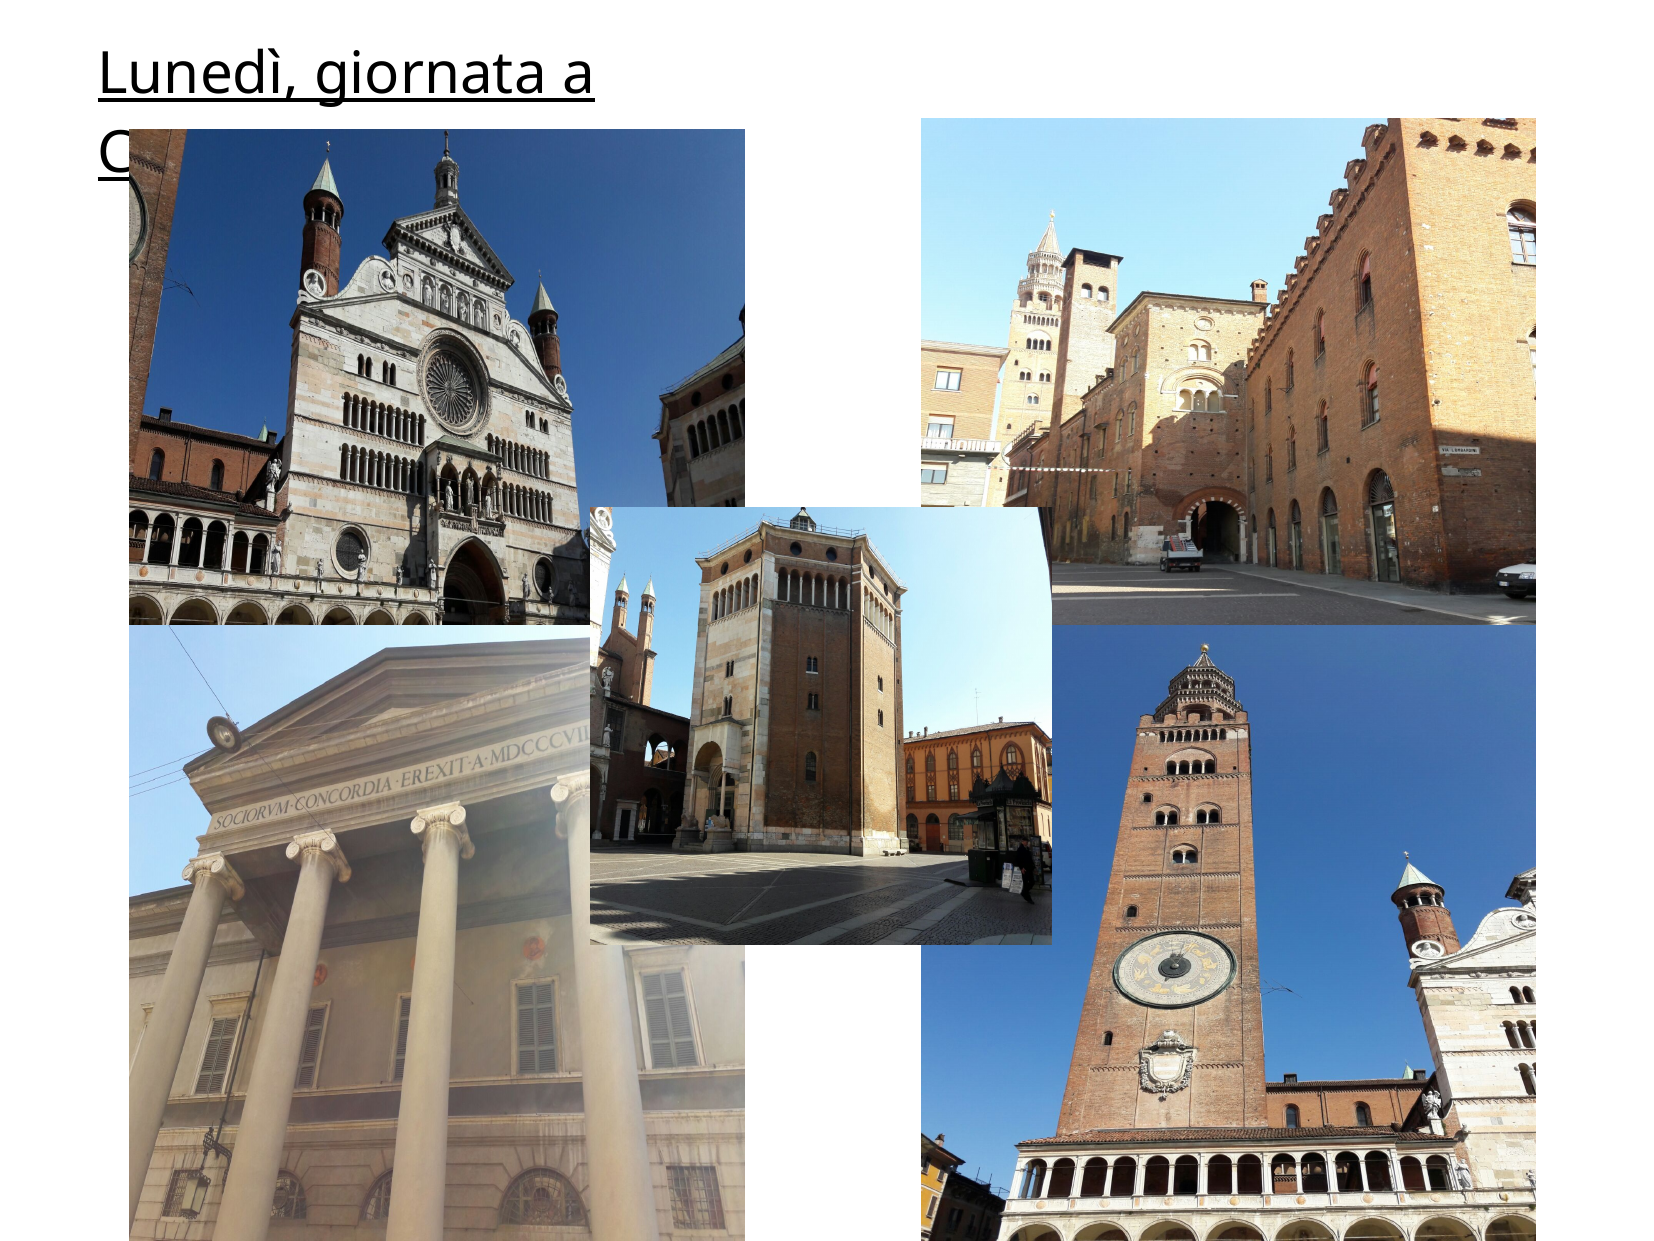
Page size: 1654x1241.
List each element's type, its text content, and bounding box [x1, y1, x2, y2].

text_box Lunedì, giornata a Cremona : [82, 23, 839, 195]
picture [129, 118, 1536, 1241]
